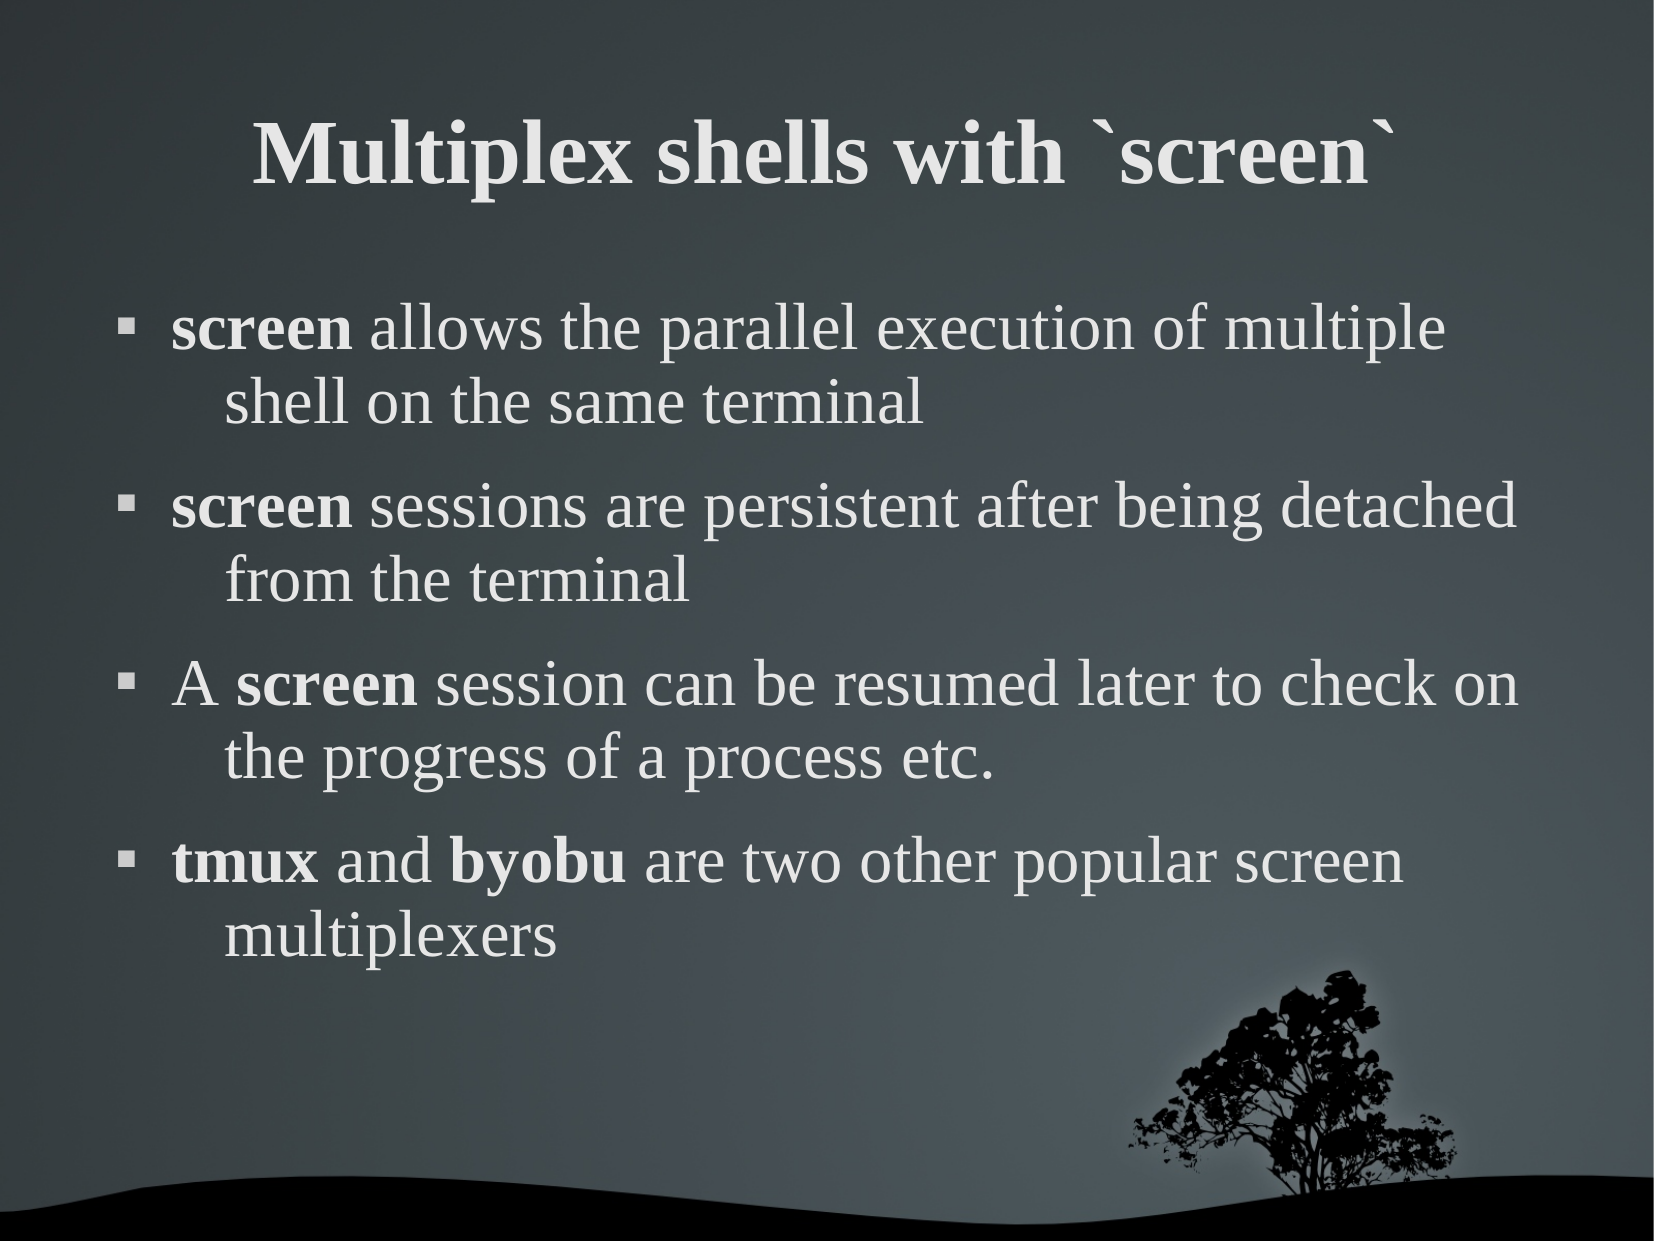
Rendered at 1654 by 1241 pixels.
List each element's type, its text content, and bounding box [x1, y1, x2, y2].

picture [0, 0, 1654, 1241]
list screen allows the parallel execution of multiple shell on the same terminal screen sessions are persistent after being detached from the terminal A screen session can be resumed later to check on the progress of a process etc. tmux and byobu are two other popular screen multiplexers [82, 290, 1571, 1109]
title Multiplex shells with `screen` [82, 49, 1571, 257]
